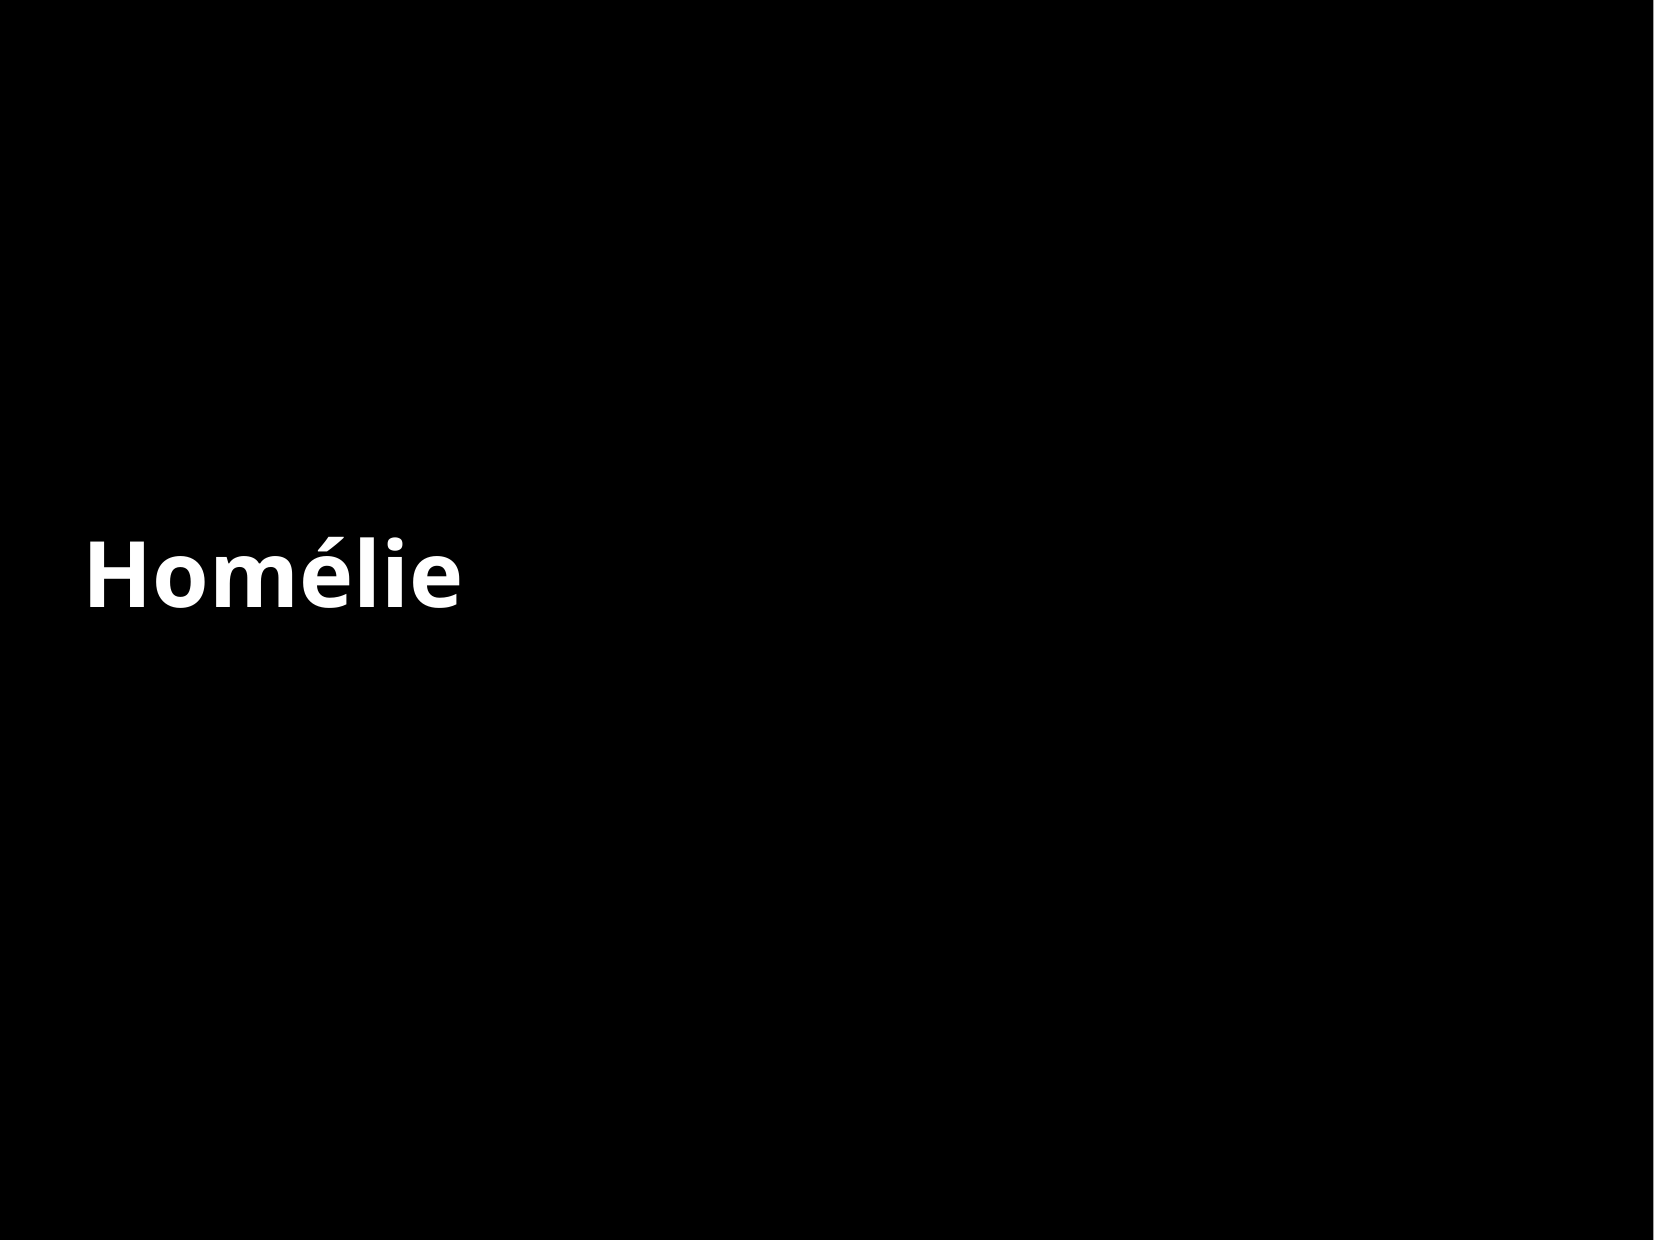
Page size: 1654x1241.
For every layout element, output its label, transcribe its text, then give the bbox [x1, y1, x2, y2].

subtitle Homélie [82, 35, 1571, 1109]
